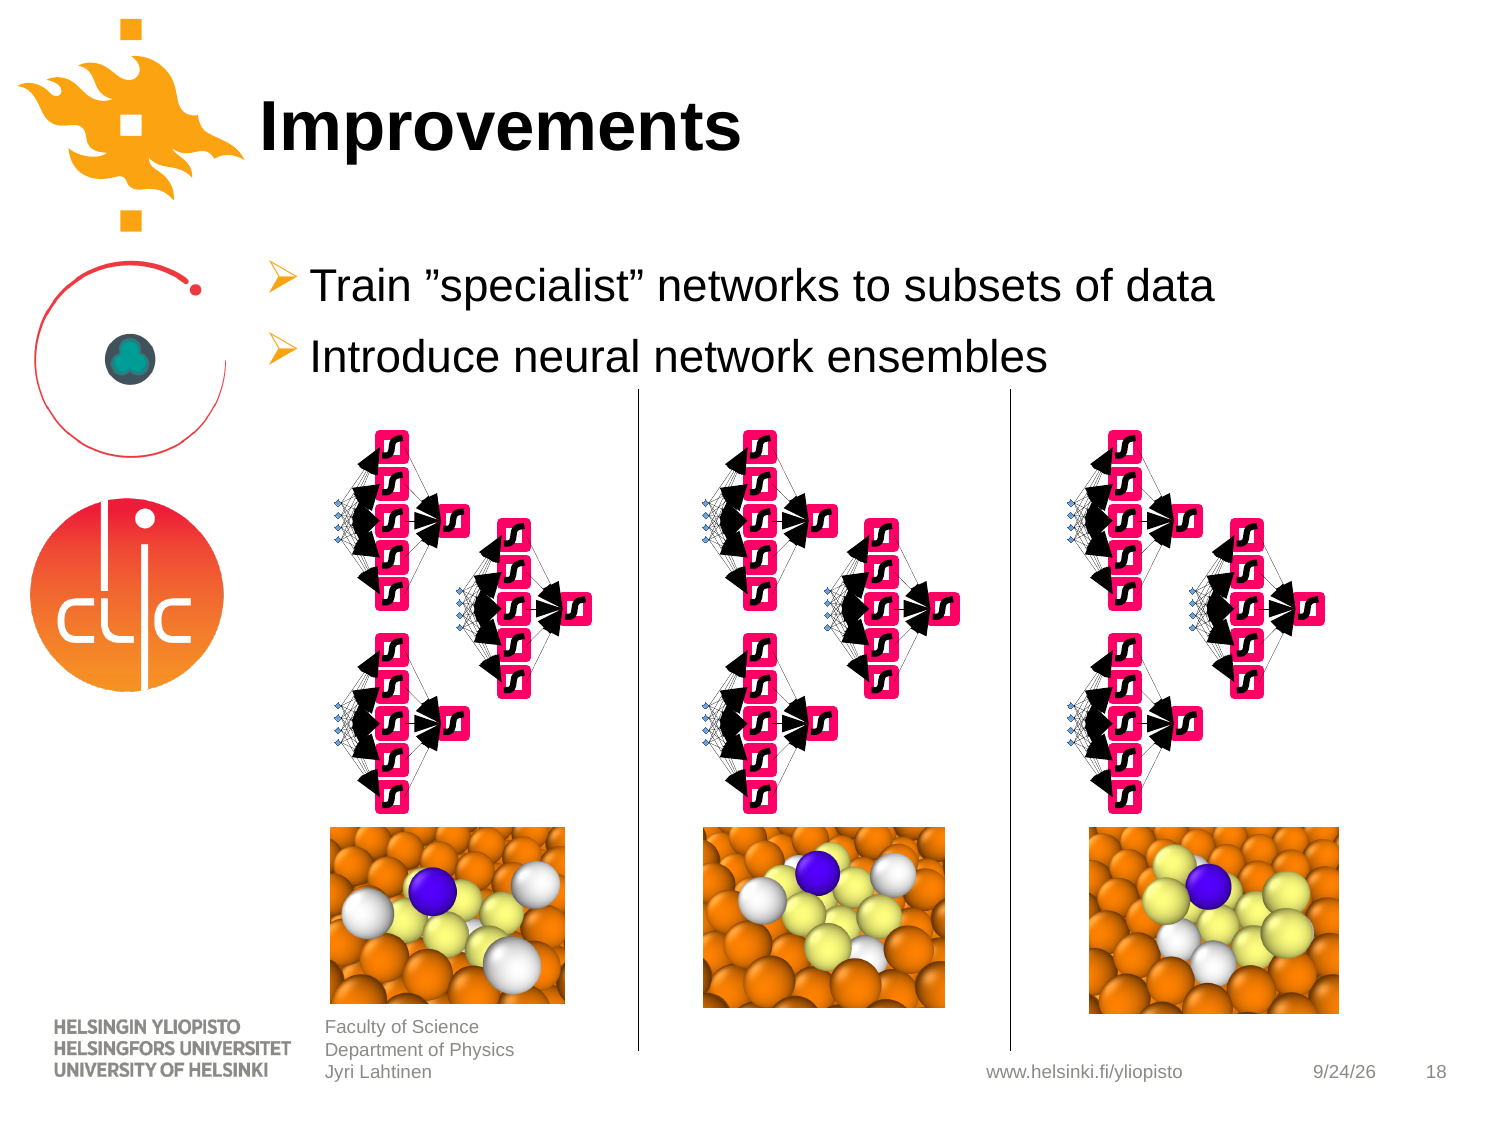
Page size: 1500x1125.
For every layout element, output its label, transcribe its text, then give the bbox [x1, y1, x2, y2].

text_box [702, 512, 709, 519]
text_box [702, 499, 708, 507]
text_box [334, 499, 341, 507]
text_box [824, 587, 830, 595]
picture [53, 1017, 292, 1079]
text_box [702, 524, 709, 531]
text_box [702, 714, 708, 722]
text_box [1189, 624, 1195, 631]
footer Faculty of Science Department of Physics Jyri Lahtinen [324, 1011, 750, 1083]
picture [703, 827, 945, 1008]
text_box [1067, 714, 1074, 722]
text_box [334, 702, 341, 709]
text_box [456, 612, 463, 619]
picture [330, 827, 565, 1004]
text_box [1189, 599, 1195, 607]
text_box [1067, 739, 1074, 746]
text_box [334, 739, 341, 746]
title Improvements [259, 30, 1447, 214]
text_box [456, 599, 462, 607]
text_box [334, 727, 341, 734]
slide_number 5/24/18 [1230, 1011, 1376, 1083]
list Train ”specialist” networks to subsets of data Introduce neural network ensembles [265, 255, 1447, 988]
text_box [824, 624, 830, 631]
text_box [1067, 727, 1074, 734]
text_box [702, 702, 709, 709]
text_box [824, 612, 830, 619]
text_box [334, 512, 341, 519]
text_box [456, 587, 463, 595]
text_box [1189, 587, 1195, 595]
text_box [702, 727, 709, 734]
text_box [334, 536, 341, 543]
text_box [702, 739, 709, 746]
text_box [824, 599, 830, 607]
text_box [1067, 499, 1074, 507]
picture [0, 255, 272, 740]
text_box [1067, 512, 1074, 519]
text_box [456, 624, 463, 631]
text_box [334, 714, 341, 722]
text_box [1067, 702, 1074, 709]
text_box [1067, 524, 1074, 531]
text_box [702, 536, 709, 543]
text_box [1067, 536, 1074, 543]
picture [1089, 827, 1339, 1014]
slide_number <number> [1376, 1011, 1447, 1083]
text_box [334, 524, 341, 531]
text_box [1189, 612, 1195, 619]
